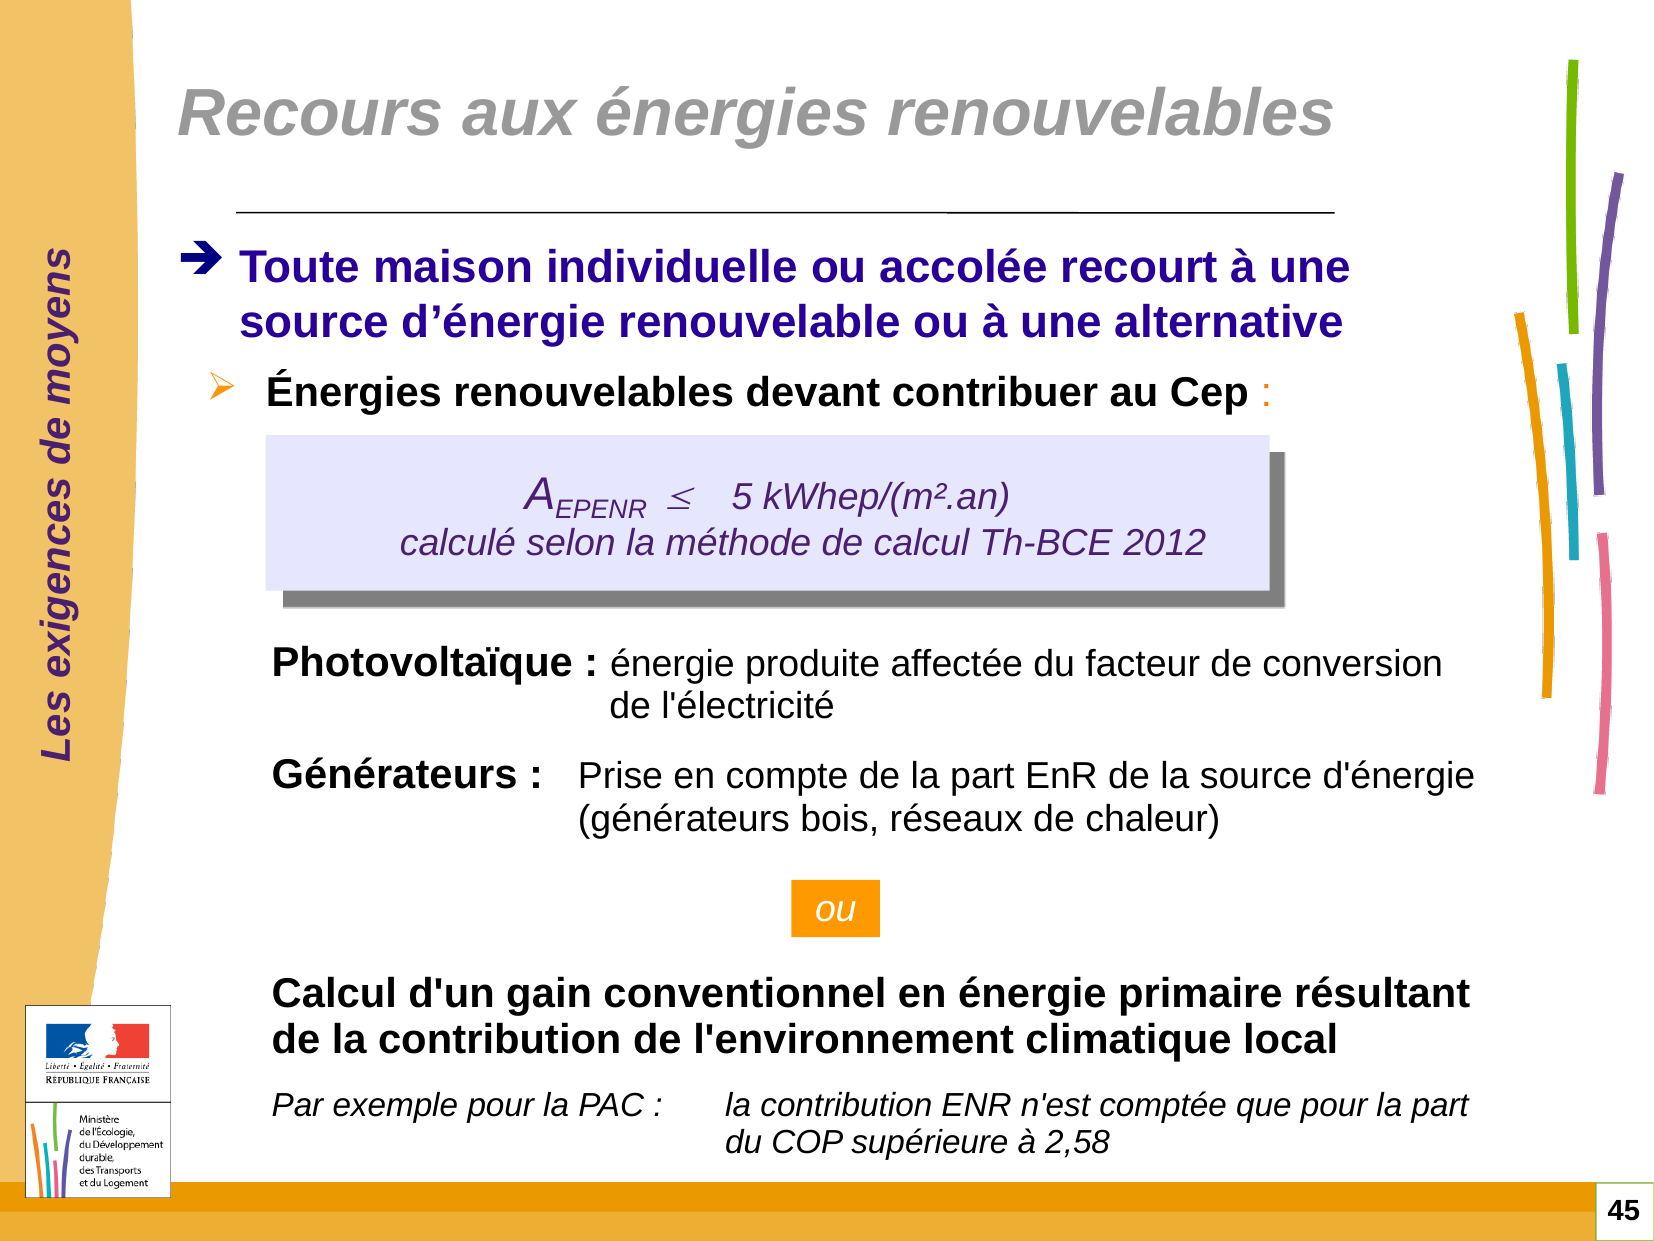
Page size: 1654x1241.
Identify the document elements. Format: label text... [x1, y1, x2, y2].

text_box Les exigences de moyens [11, 47, 101, 963]
text_box AEPENR  5 kWhep/(m².an) calculé selon la méthode de calcul Th-BCE 2012 [265, 435, 1270, 561]
picture [0, 0, 1654, 1241]
list Toute maison individuelle ou accolée recourt à une source d’énergie renouvelable ou à une alternative Énergies renouvelables devant contribuer au Cep : [177, 236, 1506, 1123]
text_box ou [791, 879, 880, 938]
title Recours aux énergies renouvelables [177, 29, 1595, 198]
list Photovoltaïque : énergie produite affectée du facteur de conversion de l'électricité Générateurs : Prise en compte de la part EnR de la source d'énergie (générateurs bois, réseaux de chaleur) Calcul d'un gain conventionnel en énergie primaire résultant de la contribution de l'environnement climatique local Par exemple pour la PAC : la contribution ENR n'est comptée que pour la part du COP supérieure à 2,58 [183, 561, 1512, 1193]
